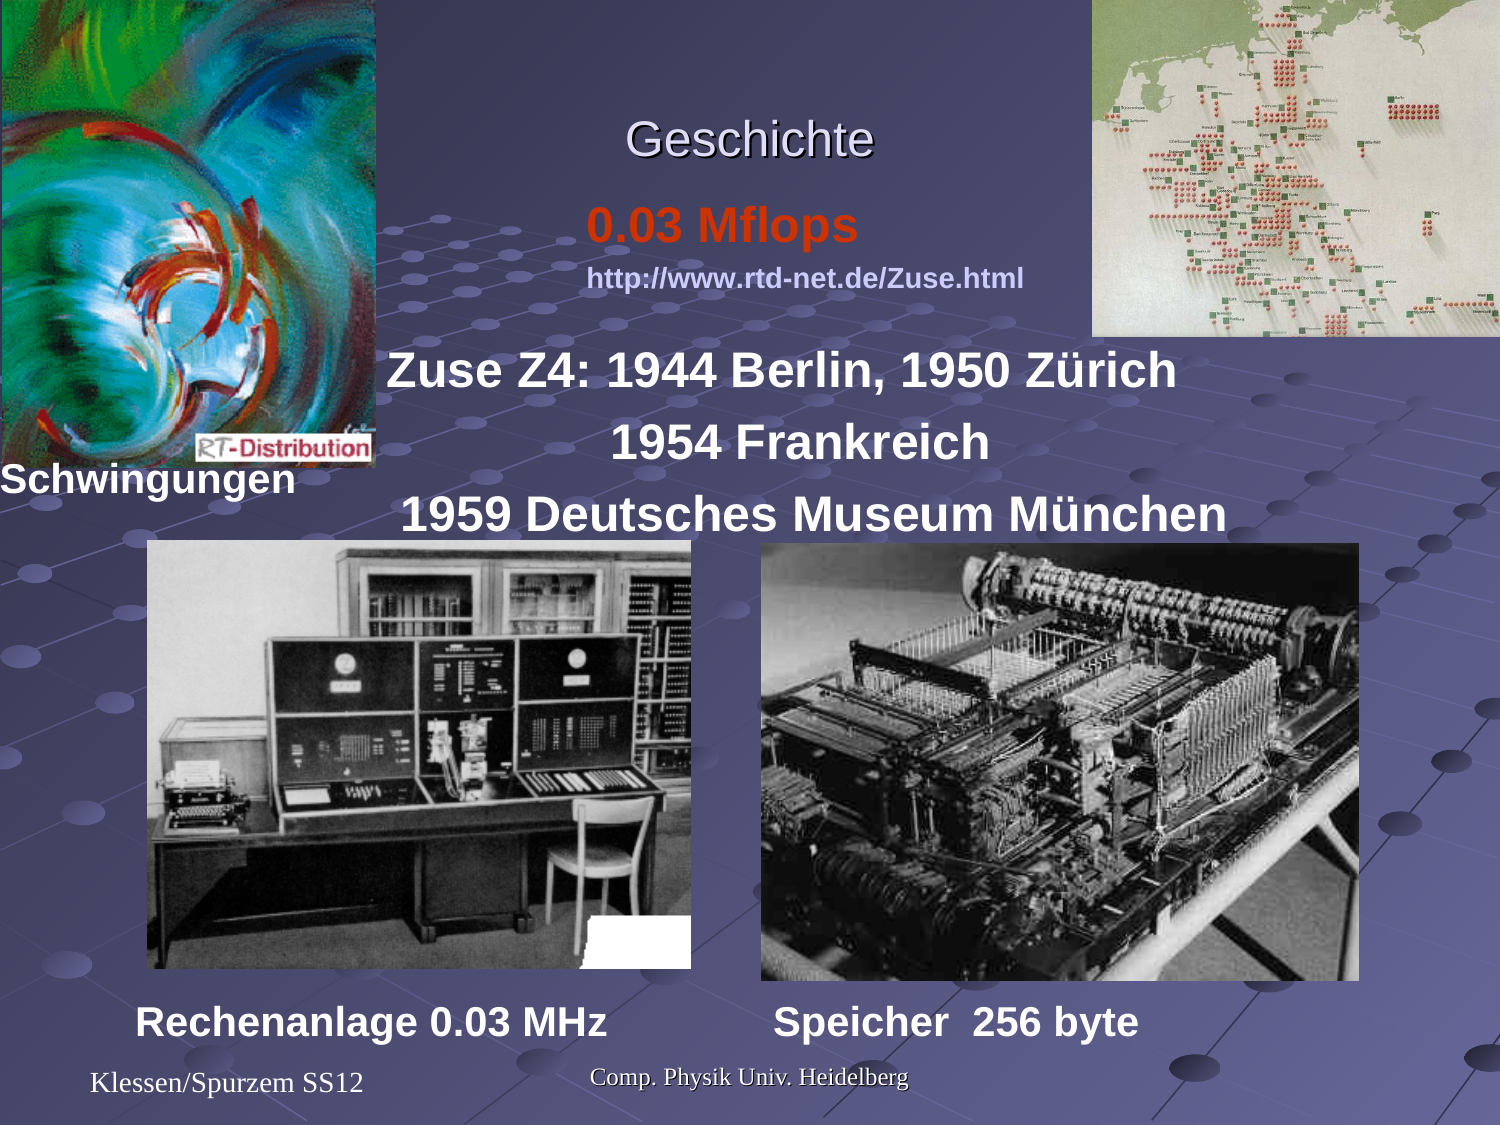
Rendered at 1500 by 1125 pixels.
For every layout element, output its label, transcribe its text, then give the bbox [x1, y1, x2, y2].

picture [1092, 0, 1500, 337]
text_box Zuse Z4: 1944 Berlin, 1950 Zürich 1954 Frankreich 1959 Deutsches Museum München [372, 329, 1500, 550]
picture [761, 550, 1359, 981]
text_box Speicher 256 byte [758, 986, 1155, 1053]
picture [147, 540, 691, 970]
text_box 0.03 Mflops http://www.rtd-net.de/Zuse.html [571, 184, 1041, 345]
picture [2, 0, 376, 468]
text_box Rechenanlage 0.03 MHz [120, 986, 624, 1053]
title Geschichte [376, 45, 1092, 233]
text_box Schwingungen [0, 444, 312, 510]
